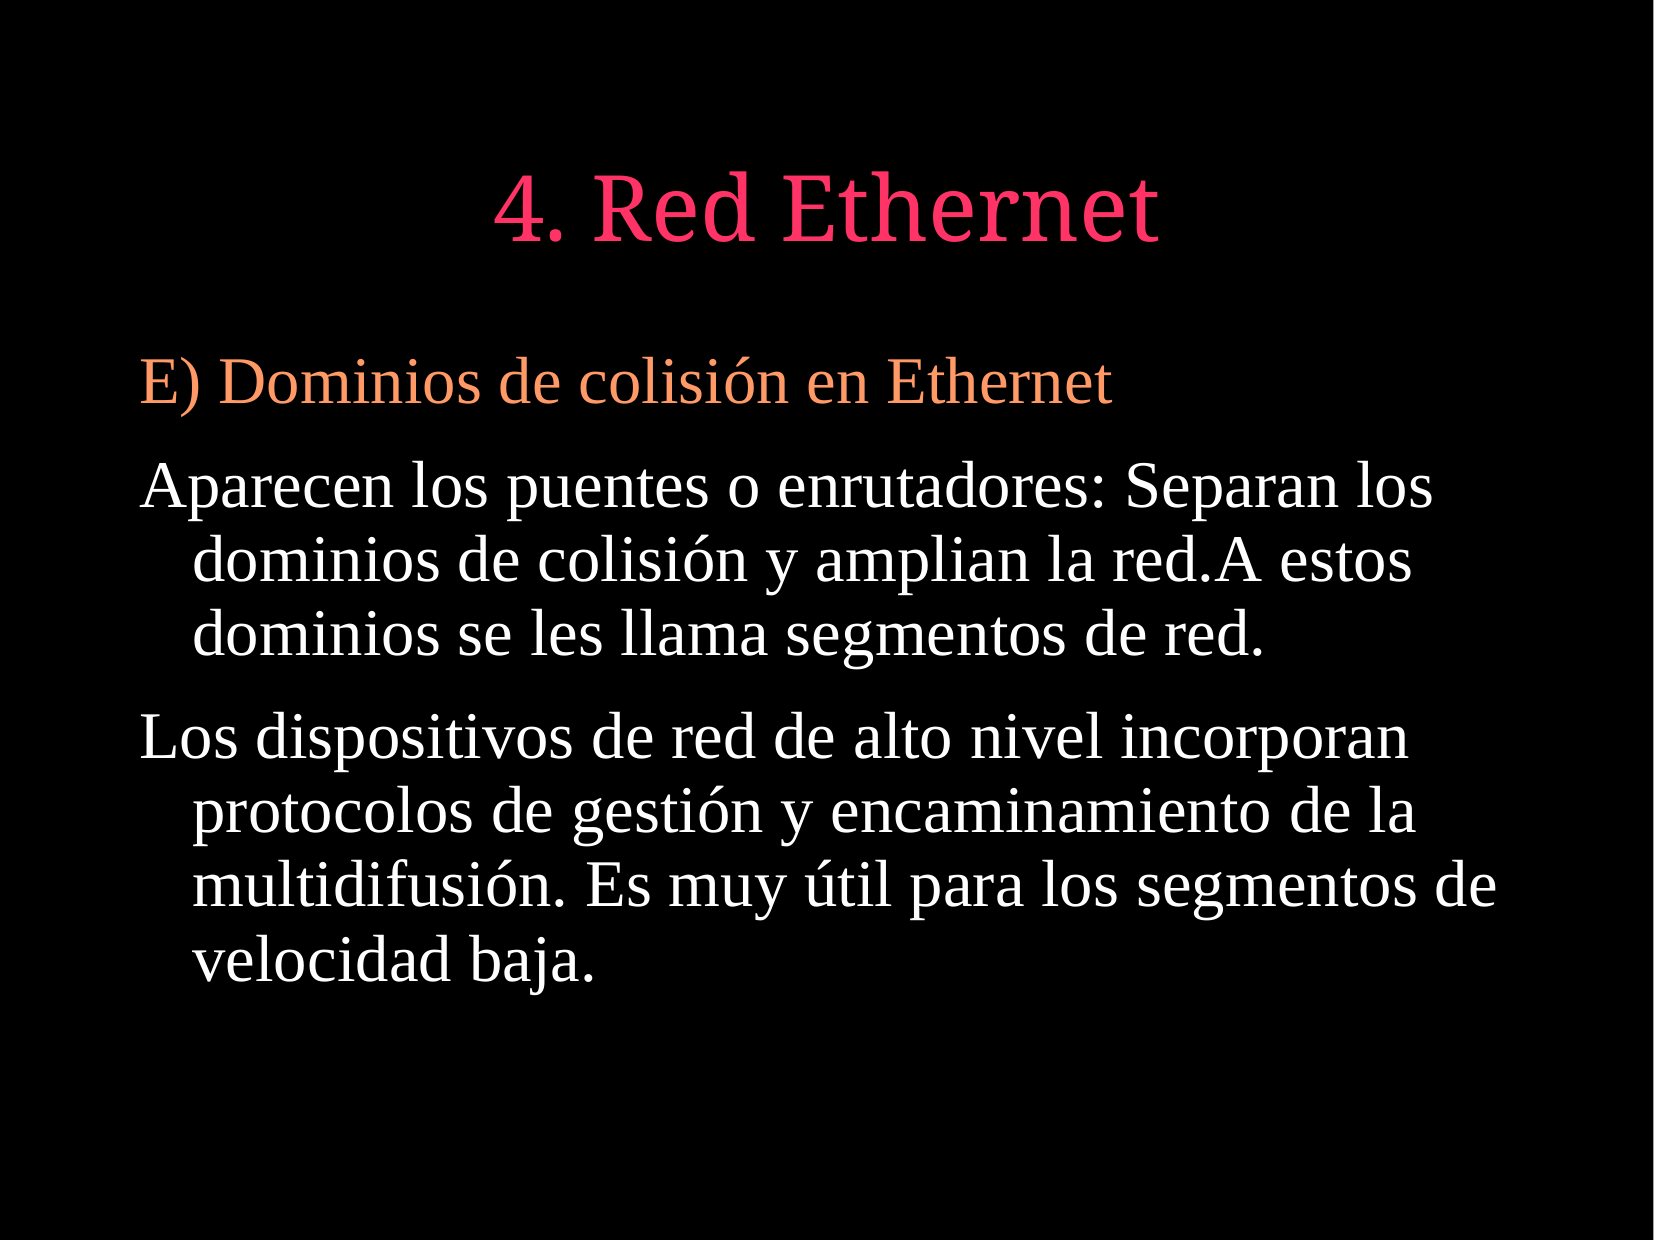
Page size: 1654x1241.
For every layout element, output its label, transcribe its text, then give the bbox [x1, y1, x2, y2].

title 4. Red Ethernet [121, 102, 1534, 311]
list E) Dominios de colisión en Ethernet Aparecen los puentes o enrutadores: Separan los dominios de colisión y amplian la red.A estos dominios se les llama segmentos de red. Los dispositivos de red de alto nivel incorporan protocolos de gestión y encaminamiento de la multidifusión. Es muy útil para los segmentos de velocidad baja. [121, 343, 1534, 1126]
